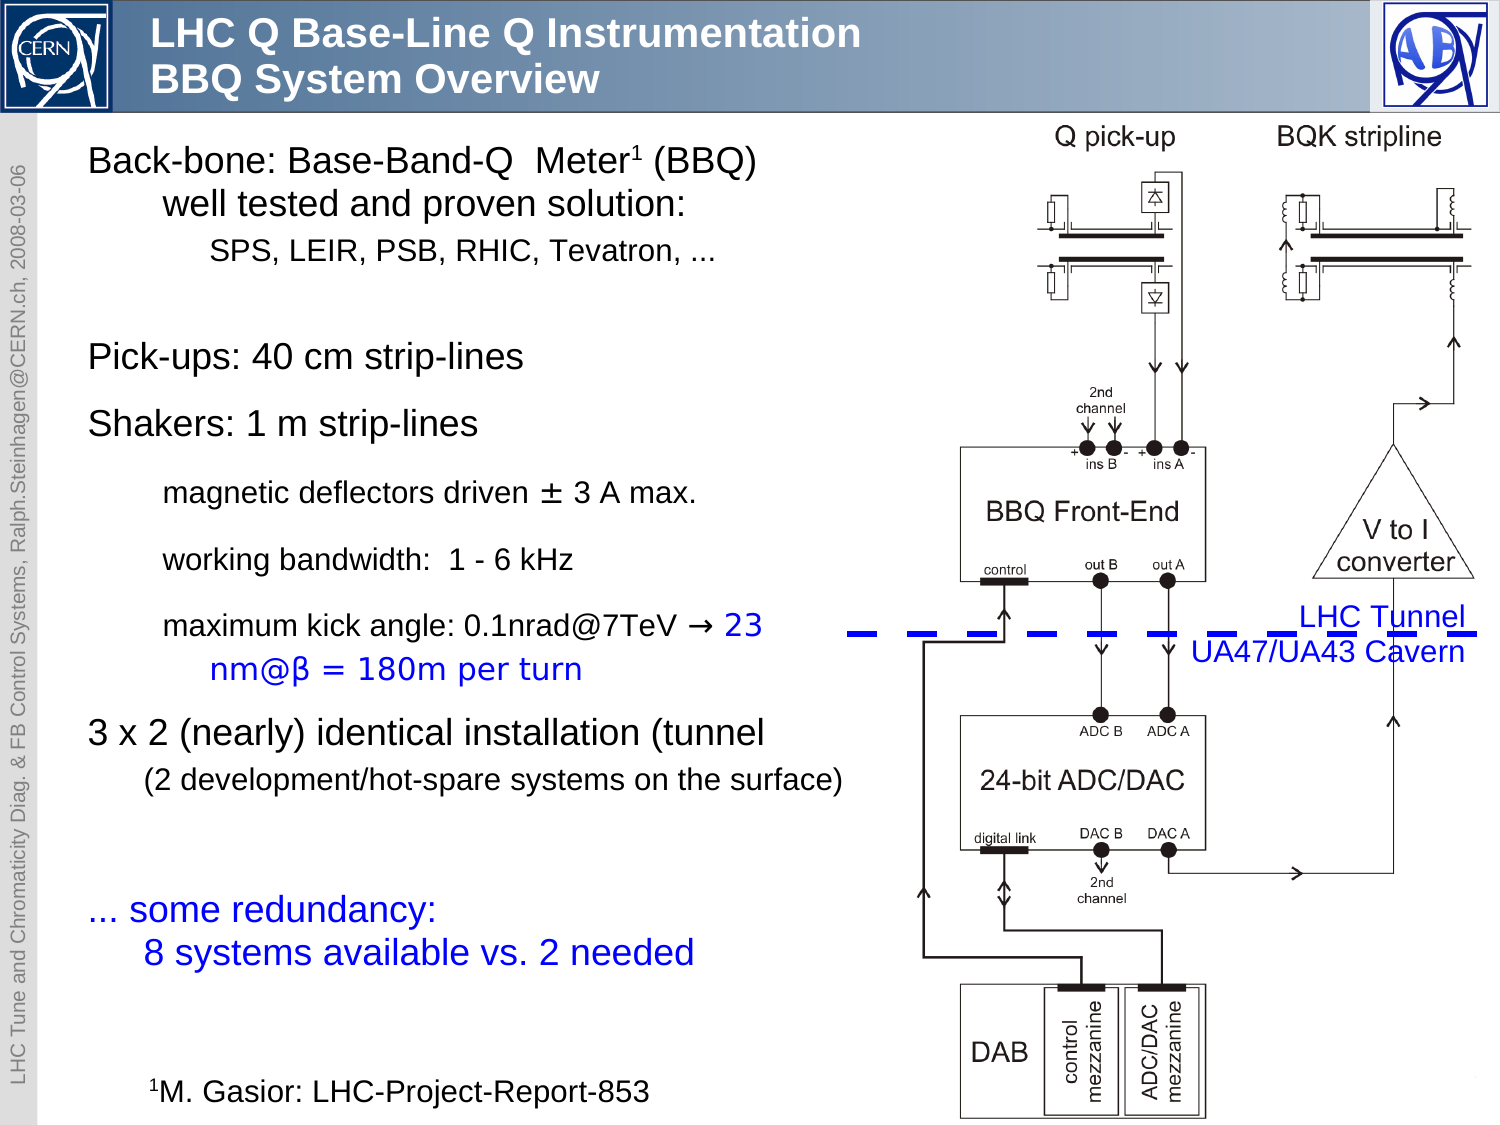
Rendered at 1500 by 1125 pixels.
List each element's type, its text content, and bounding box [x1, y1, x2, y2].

picture [0, 0, 113, 113]
picture [1382, 1, 1489, 108]
picture [916, 125, 1475, 1120]
title LHC Q Base-Line Q Instrumentation BBQ System Overview [150, 2, 1201, 111]
list Back-bone: Base-Band-Q Meter1 (BBQ) well tested and proven solution: SPS, LEIR, PSB, RHIC, Tevatron, ... Pick-ups: 40 cm strip-lines Shakers: 1 m strip-lines magnetic deflectors driven ± 3 A max. working bandwidth: 1 - 6 kHz maximum kick angle: 0.1nrad@7TeV → 23 nm@β = 180m per turn 3 x 2 (nearly) identical installation (tunnel (2 development/hot-spare systems on the surface) ... some redundancy: 8 systems available vs. 2 needed [87, 137, 850, 1057]
text_box 1M. Gasior: LHC-Project-Report-853 [59, 1057, 971, 1117]
